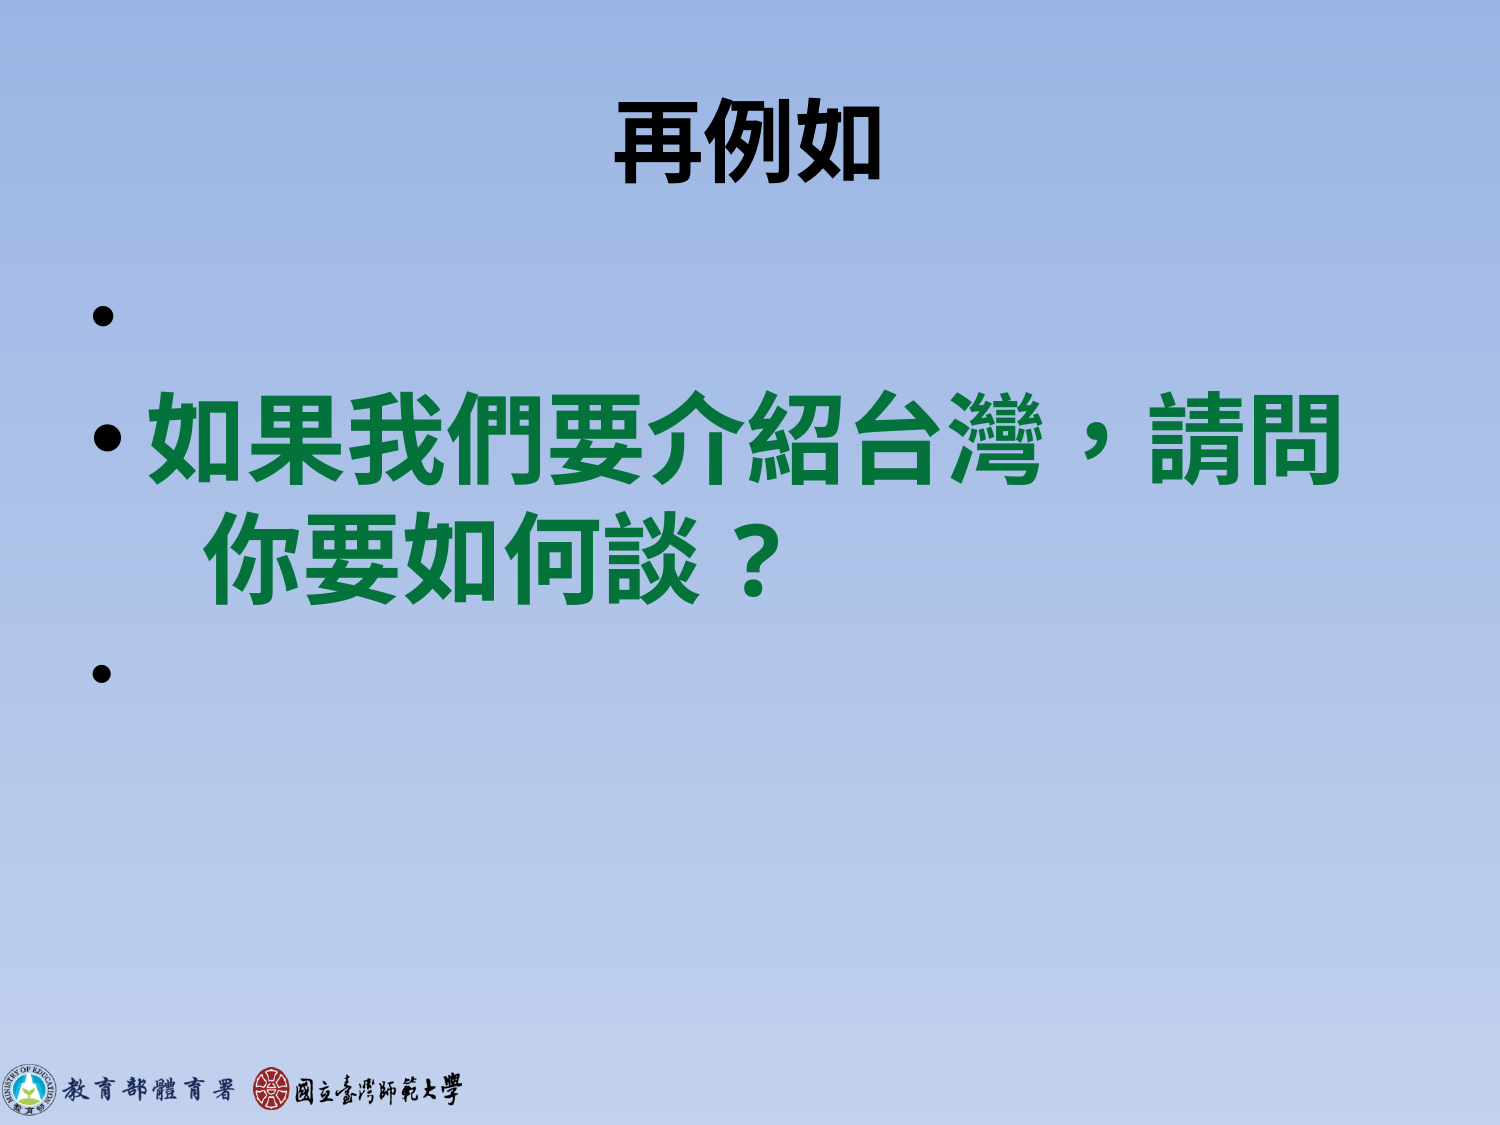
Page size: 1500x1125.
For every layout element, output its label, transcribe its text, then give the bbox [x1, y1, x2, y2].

title 再例如 [75, 45, 1426, 233]
list 如果我們要介紹台灣，請問你要如何談? [75, 262, 1426, 1005]
